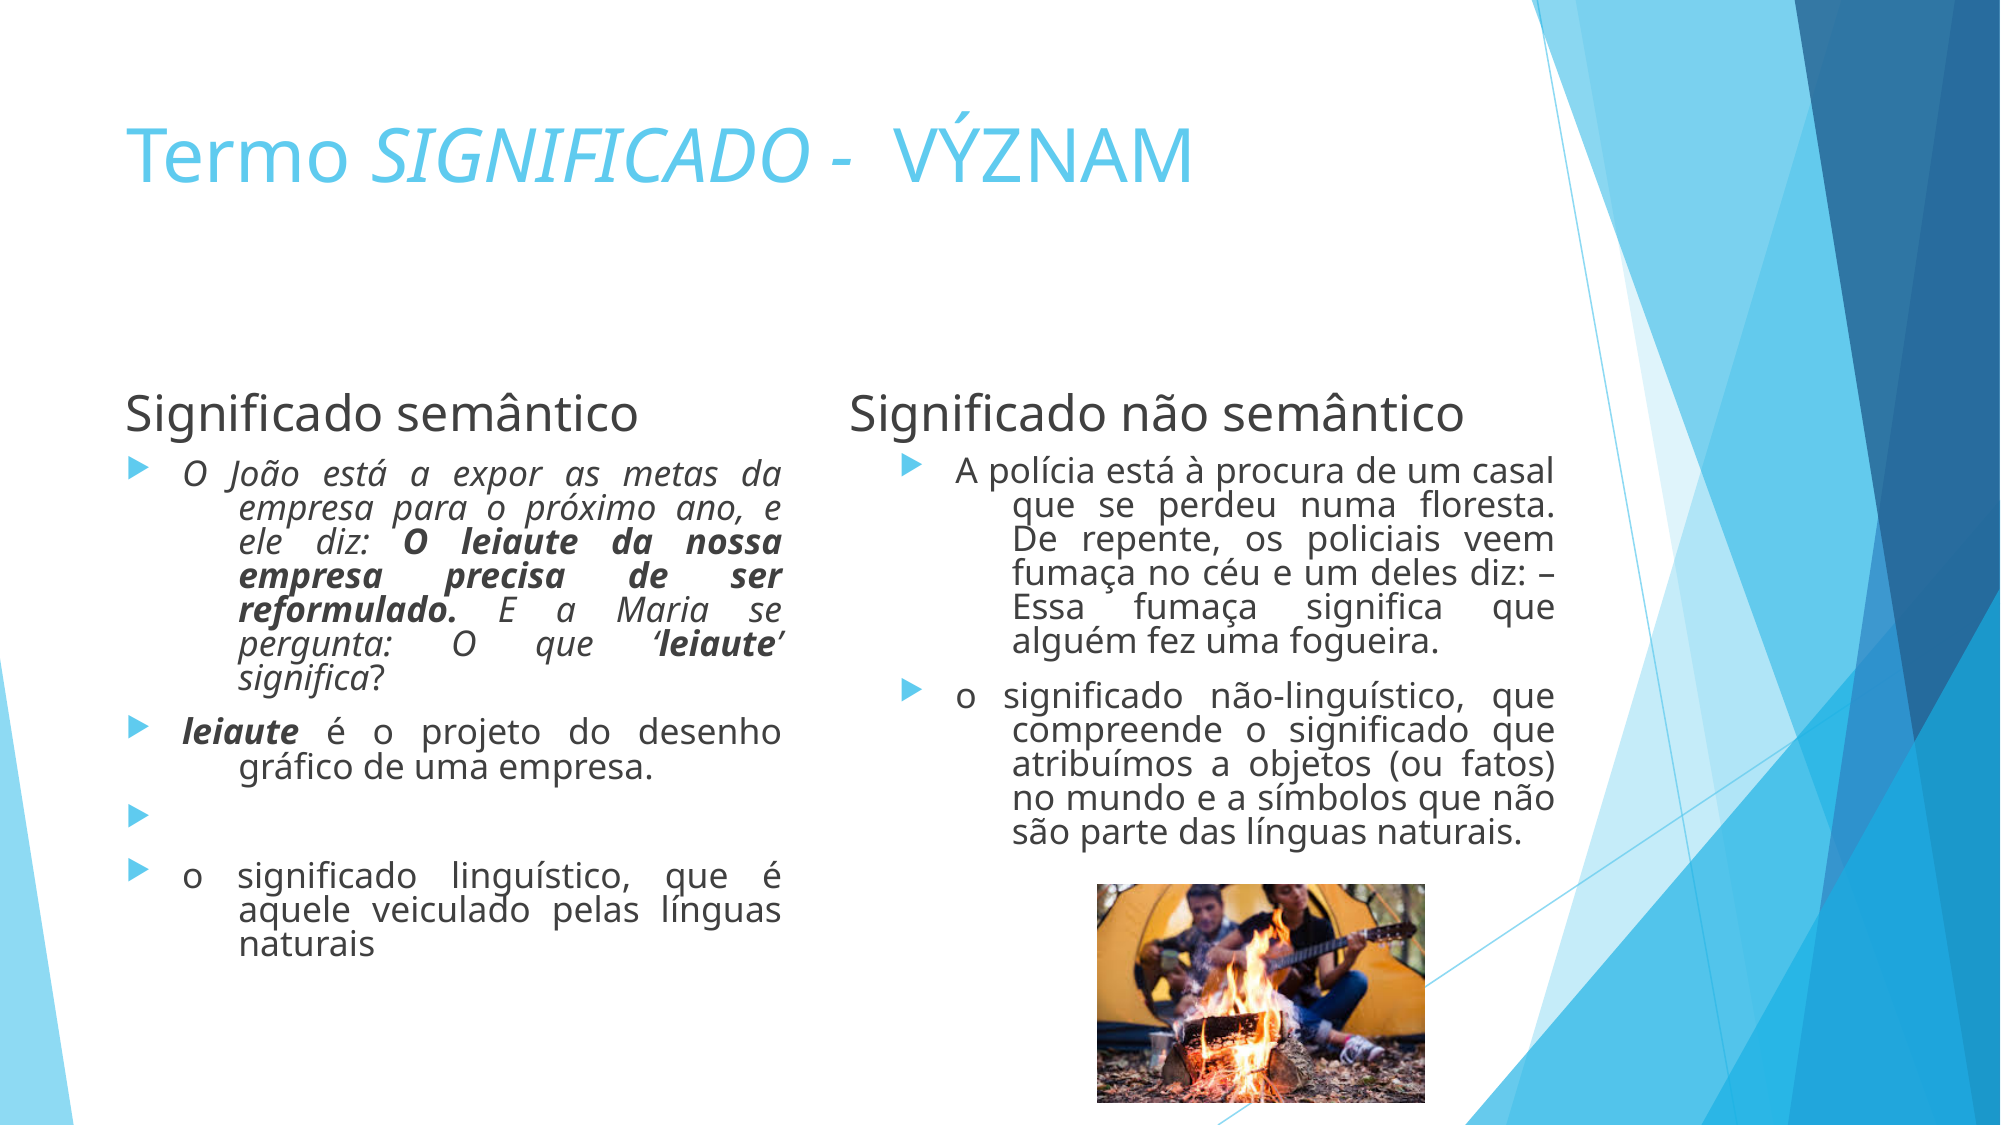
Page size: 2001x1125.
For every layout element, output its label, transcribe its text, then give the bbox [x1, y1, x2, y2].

list Significado semântico [110, 354, 798, 450]
picture [1097, 884, 1425, 1103]
list Significado não semântico [834, 354, 1522, 450]
list O João está a expor as metas da empresa para o próximo ano, e ele diz: O leiaute da nossa empresa precisa de ser reformulado. E a Maria se pergunta: O que ‘leiaute’ significa? leiaute é o projeto do desenho gráfico de uma empresa. o significado linguístico, que é aquele veiculado pelas línguas naturais [110, 451, 798, 994]
list A polícia está à procura de um casal que se perdeu numa floresta. De repente, os policiais veem fumaça no céu e um deles diz: – Essa fumaça significa que alguém fez uma fogueira. o significado não-linguístico, que compreende o significado que atribuímos a objetos (ou fatos) no mundo e a símbolos que não são parte das línguas naturais. [884, 448, 1571, 992]
title Termo SIGNIFICADO - VÝZNAM [111, 99, 1522, 317]
